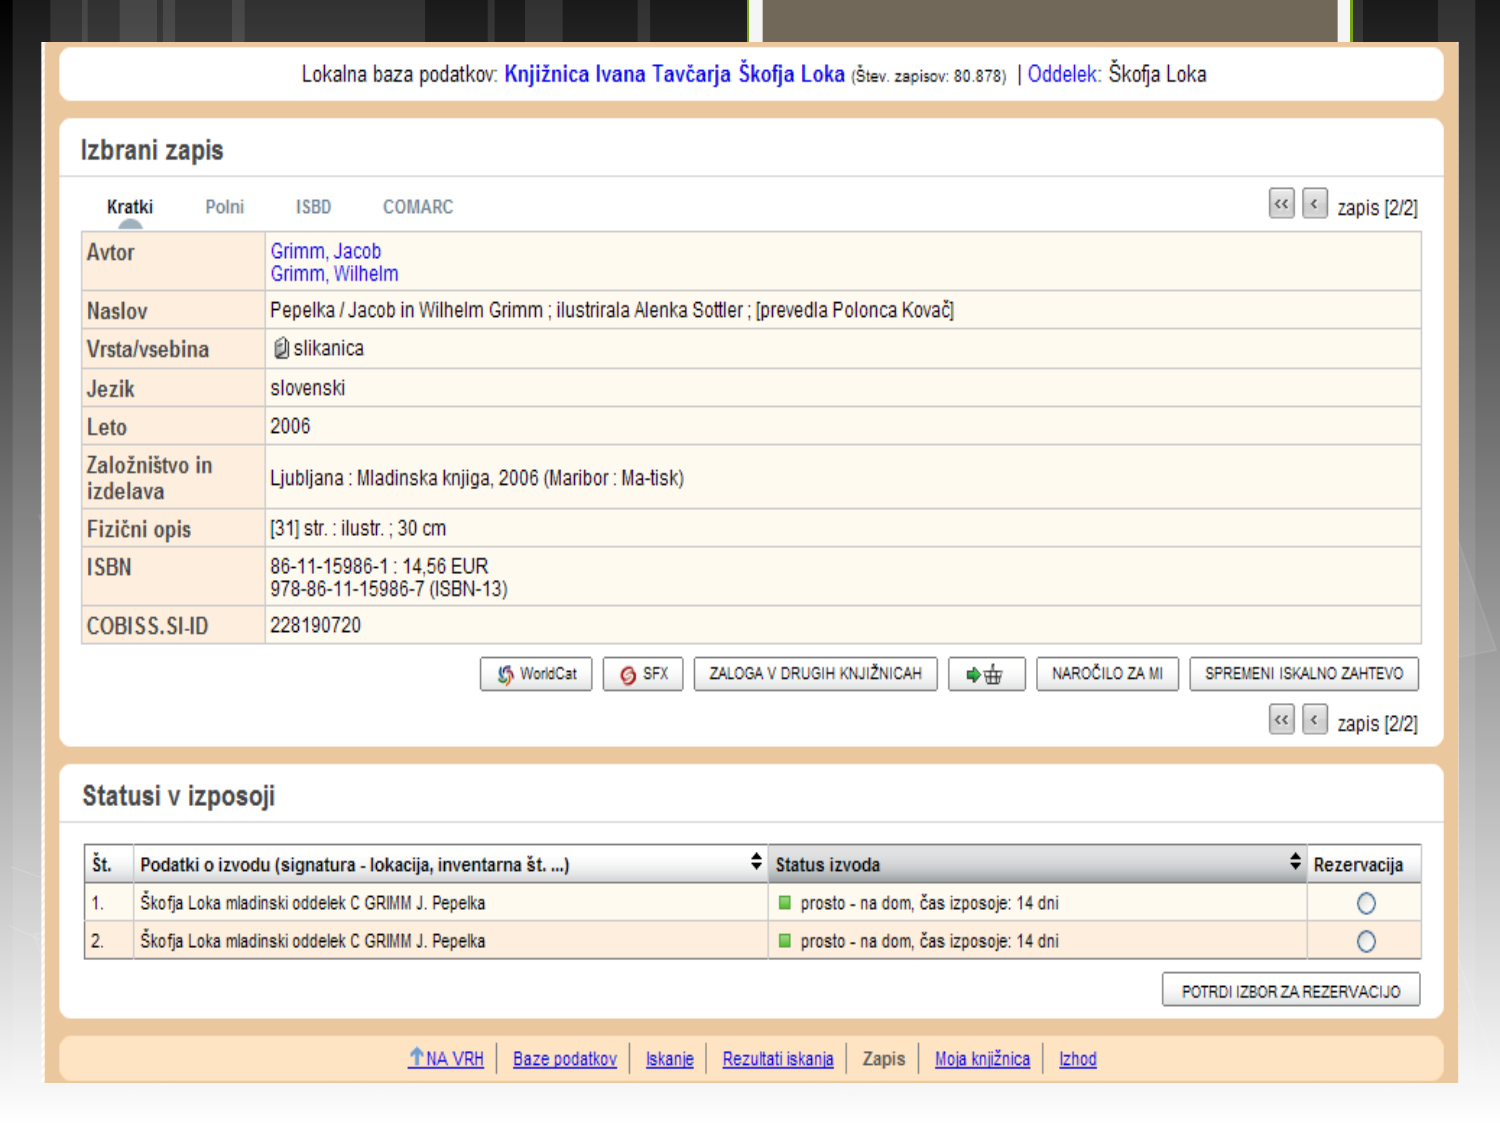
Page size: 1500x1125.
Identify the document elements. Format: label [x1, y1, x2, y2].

picture [41, 42, 1459, 1083]
